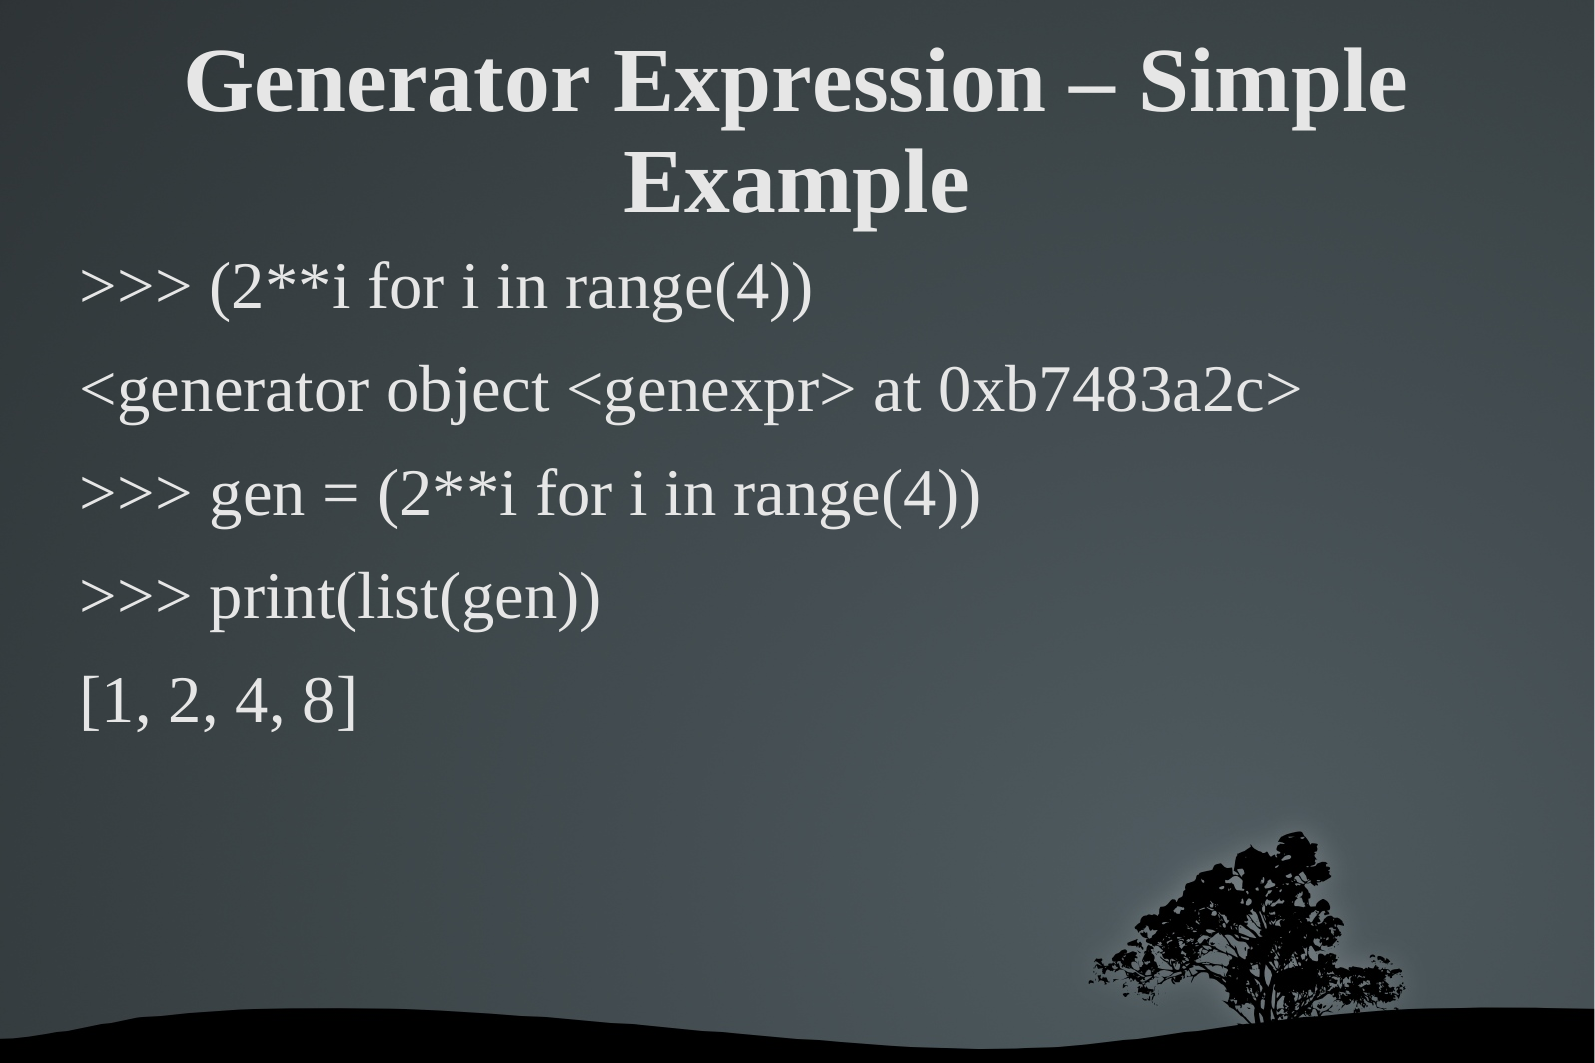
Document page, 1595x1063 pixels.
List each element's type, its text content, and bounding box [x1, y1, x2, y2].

title Generator Expression – Simple Example [79, 11, 1515, 248]
list >>> (2**i for i in range(4)) <generator object <genexpr> at 0xb7483a2c> >>> gen = (2**i for i in range(4)) >>> print(list(gen)) [1, 2, 4, 8] [79, 248, 1515, 936]
picture [0, 0, 1595, 1063]
